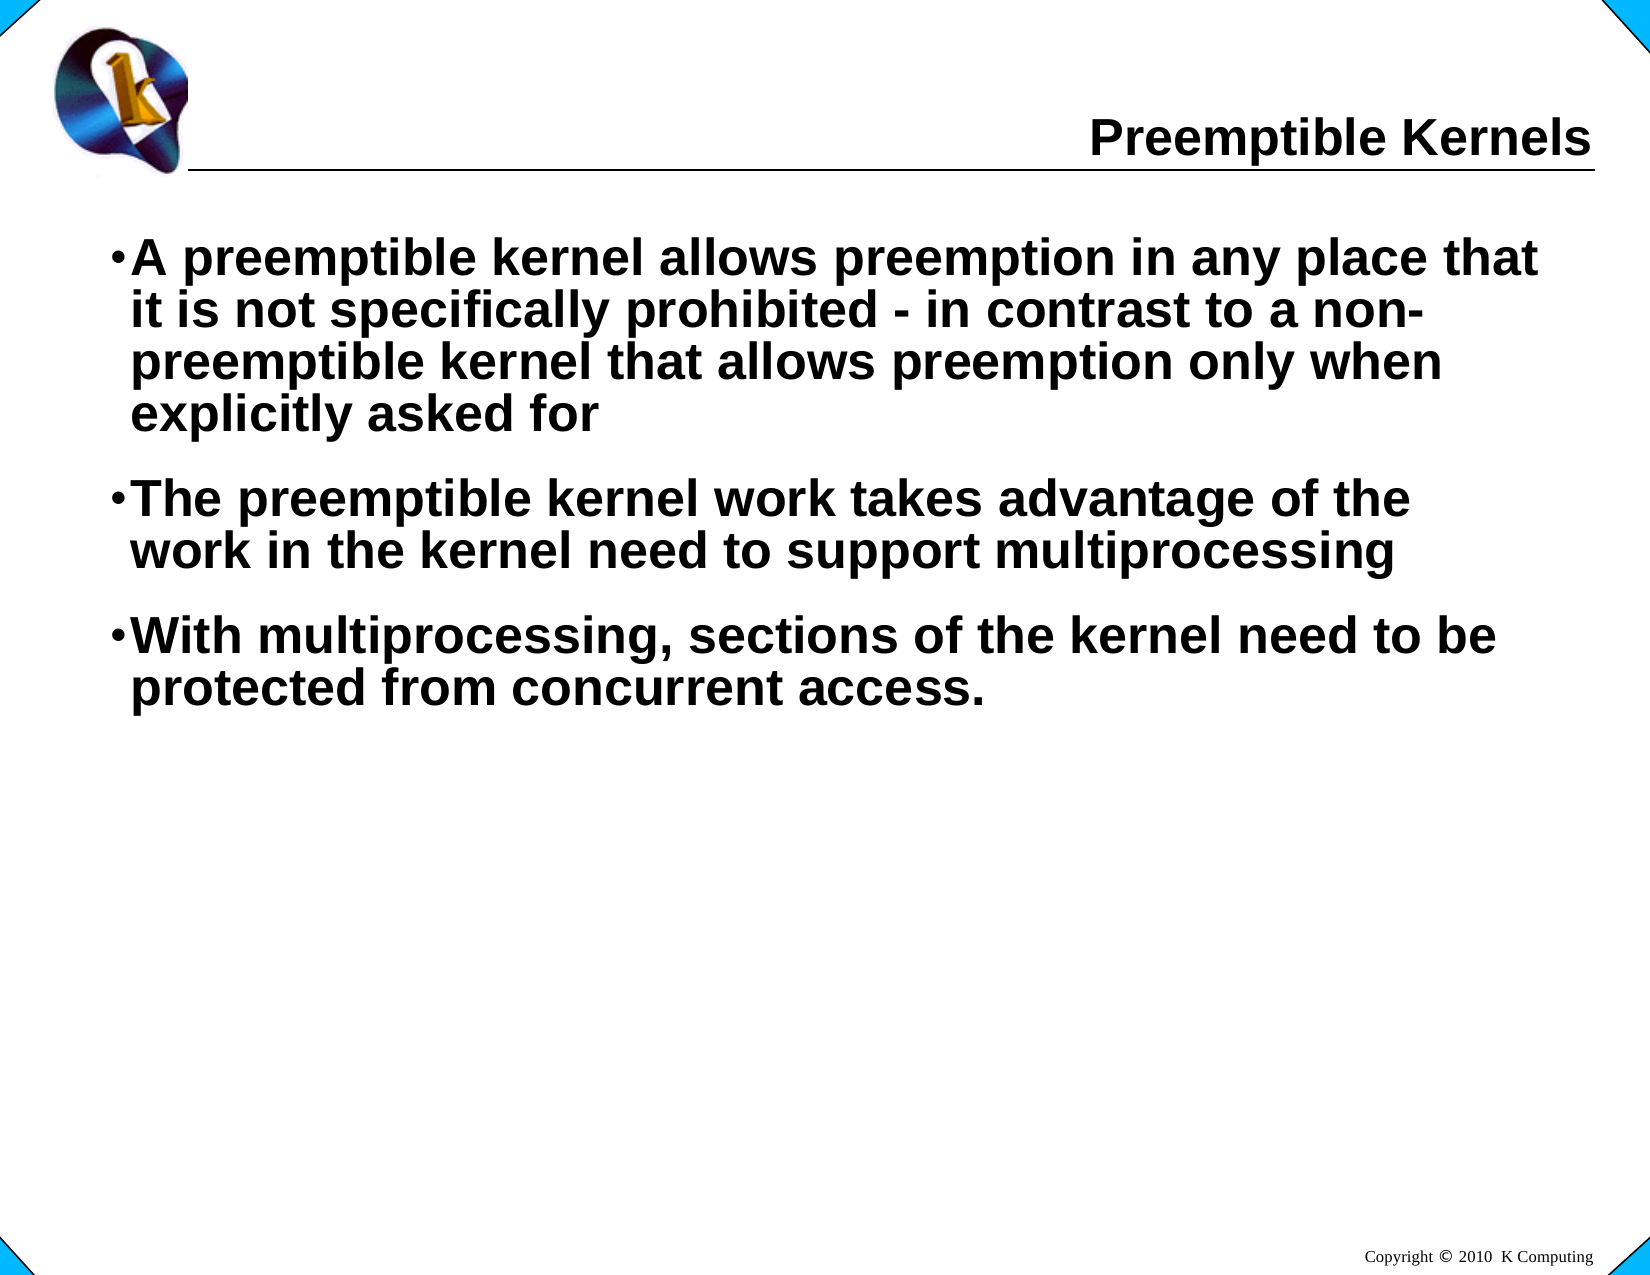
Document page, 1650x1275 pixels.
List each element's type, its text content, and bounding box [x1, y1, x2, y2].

title Preemptible Kernels [424, 28, 1601, 246]
list A preemptible kernel allows preemption in any place that it is not specifically prohibited - in contrast to a non-preemptible kernel that allows preemption only when explicitly asked for The preemptible kernel work takes advantage of the work in the kernel need to support multiprocessing With multiprocessing, sections of the kernel need to be protected from concurrent access. [96, 226, 1554, 992]
picture [53, 17, 188, 188]
